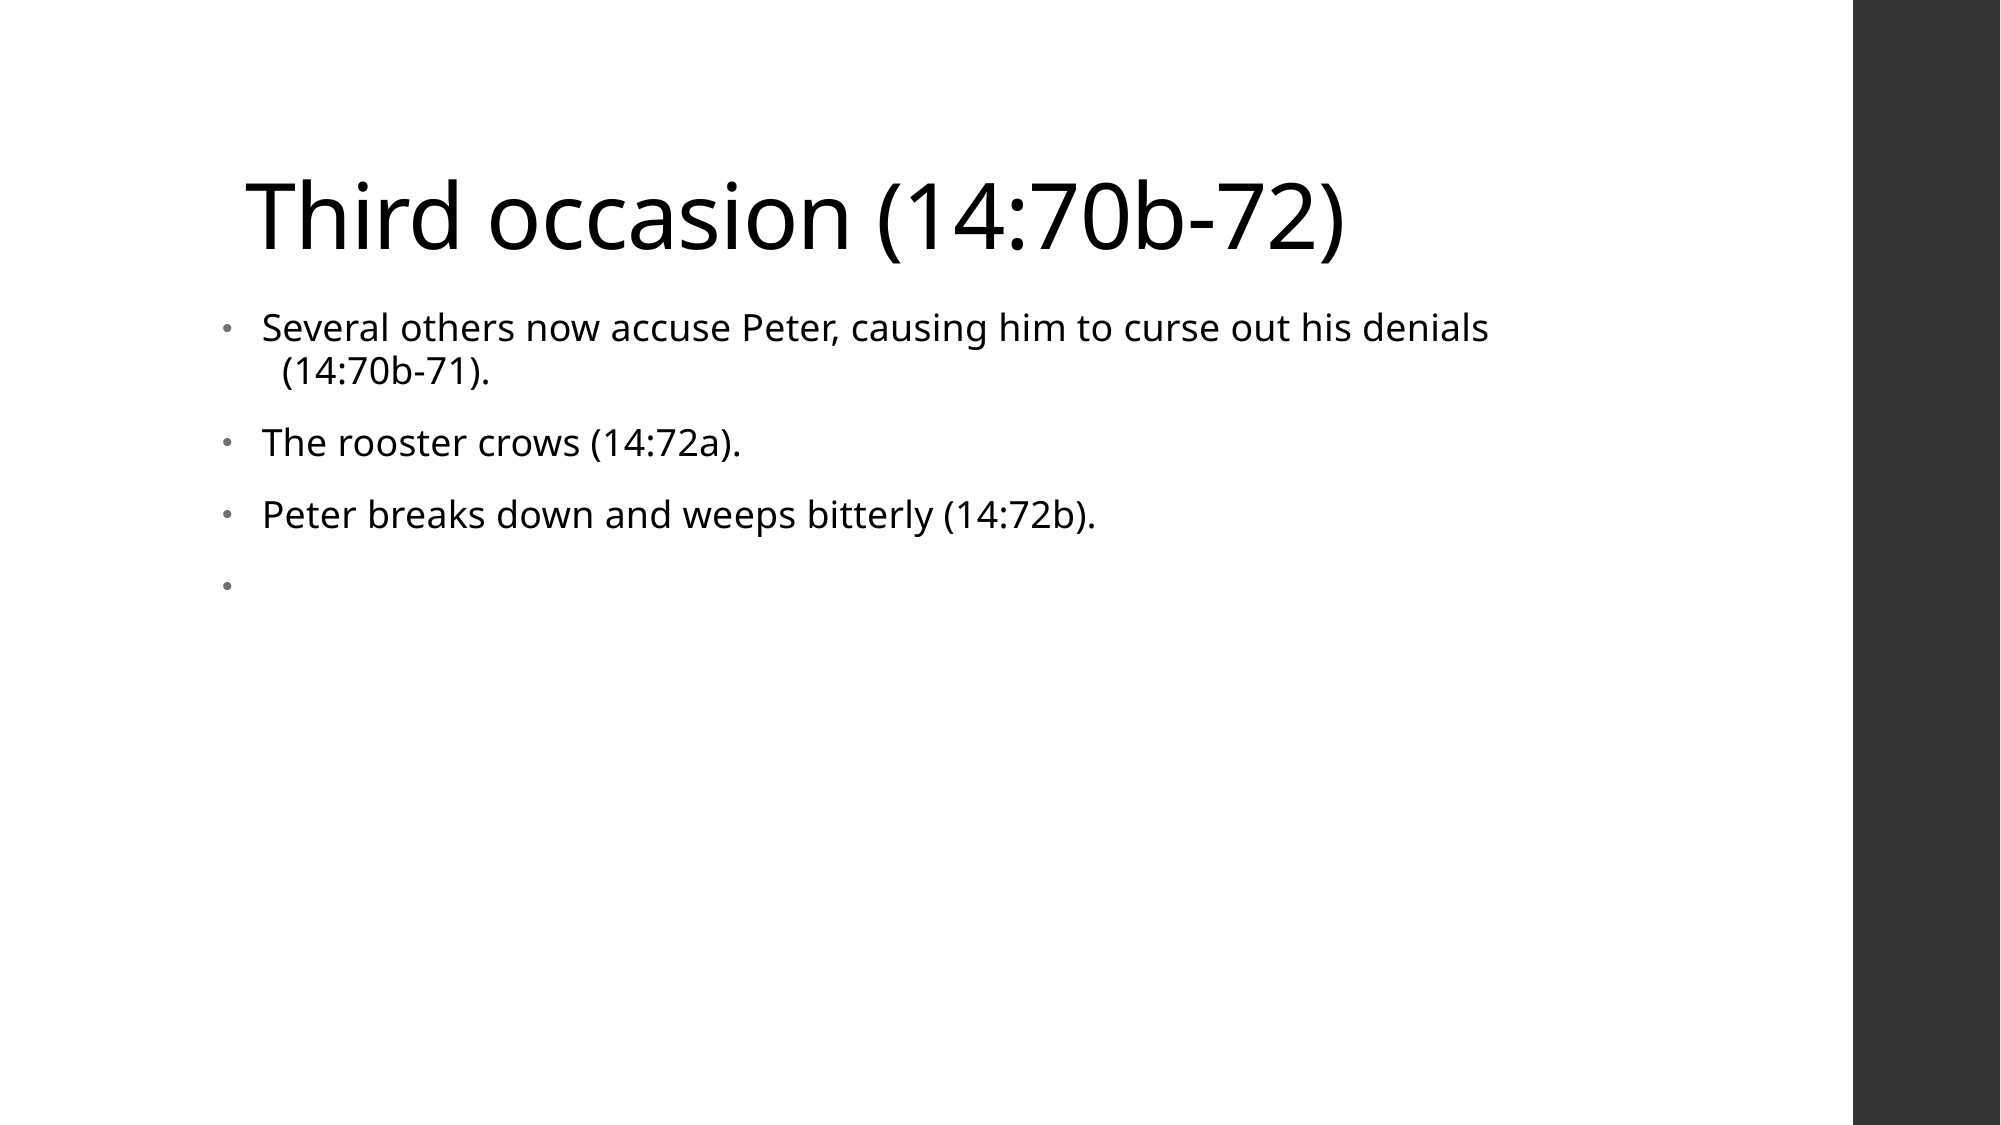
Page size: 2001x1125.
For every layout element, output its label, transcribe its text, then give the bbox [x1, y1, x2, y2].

title Third occasion (14:70b-72) [206, 60, 1797, 278]
list Several others now accuse Peter, causing him to curse out his denials (14:70b-71). The rooster crows (14:72a). Peter breaks down and weeps bitterly (14:72b). [206, 299, 1617, 1014]
